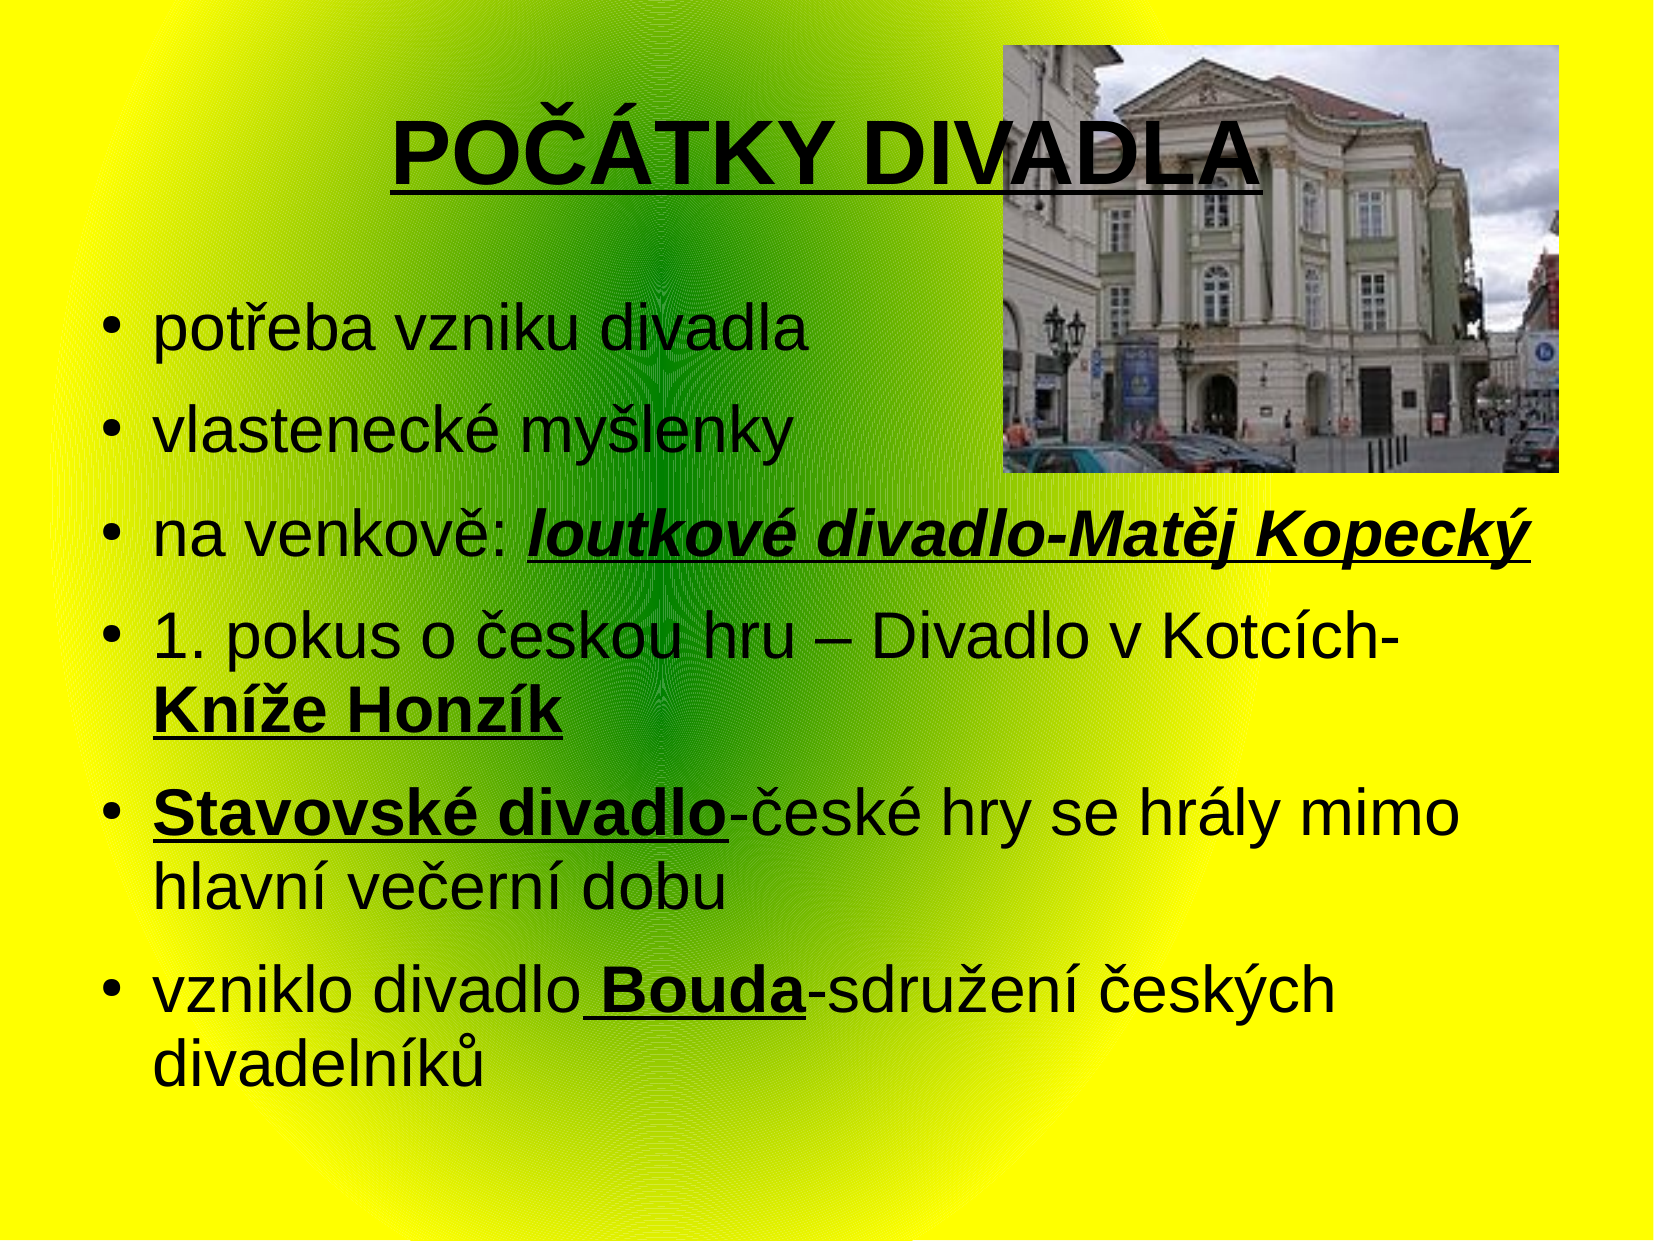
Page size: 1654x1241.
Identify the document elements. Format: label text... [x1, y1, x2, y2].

picture [1003, 257, 1559, 290]
picture [1003, 45, 1559, 49]
list potřeba vzniku divadla vlastenecké myšlenky na venkově: loutkové divadlo-Matěj Kopecký 1. pokus o českou hru – Divadlo v Kotcích-Kníže Honzík Stavovské divadlo-české hry se hrály mimo hlavní večerní dobu vzniklo divadlo Bouda-sdružení českých divadelníků [82, 290, 1571, 1109]
title POČÁTKY DIVADLA [82, 49, 1571, 257]
